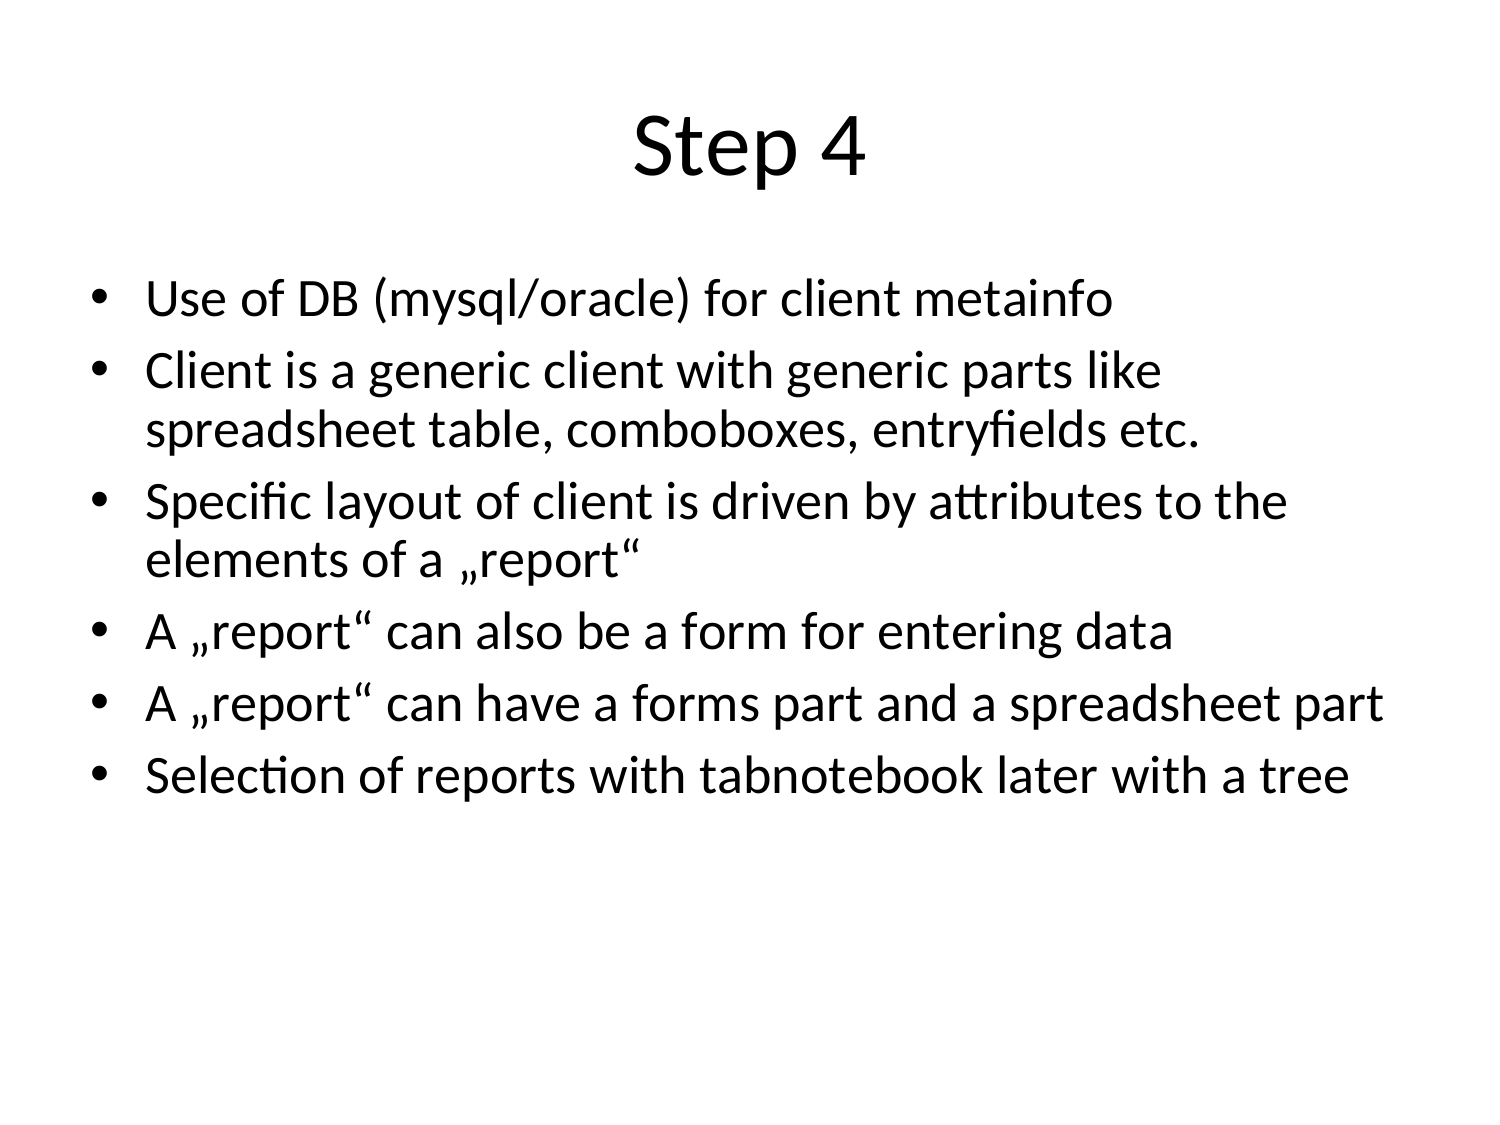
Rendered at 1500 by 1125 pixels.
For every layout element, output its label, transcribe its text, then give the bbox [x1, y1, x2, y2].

text_box Use of DB (mysql/oracle) for client metainfo Client is a generic client with generic parts like spreadsheet table, comboboxes, entryfields etc. Specific layout of client is driven by attributes to the elements of a „report“ A „report“ can also be a form for entering data A „report“ can have a forms part and a spreadsheet part Selection of reports with tabnotebook later with a tree [75, 262, 1426, 1101]
text_box Step 4 [75, 45, 1426, 233]
